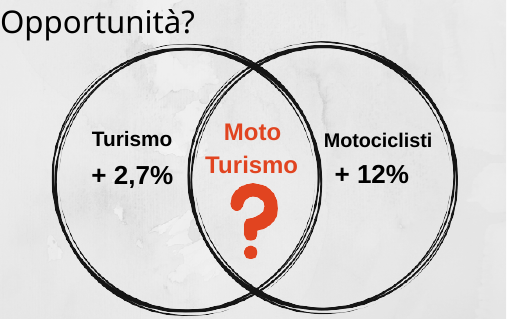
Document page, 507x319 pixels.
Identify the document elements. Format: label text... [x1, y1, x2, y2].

text_box Opportunità? [0, 0, 218, 40]
picture [0, 0, 507, 319]
text_box [51, 41, 458, 316]
text_box Motociclisti + 12% [321, 120, 439, 190]
text_box Moto Turismo [203, 110, 303, 179]
text_box Turismo + 2,7% [89, 118, 177, 190]
